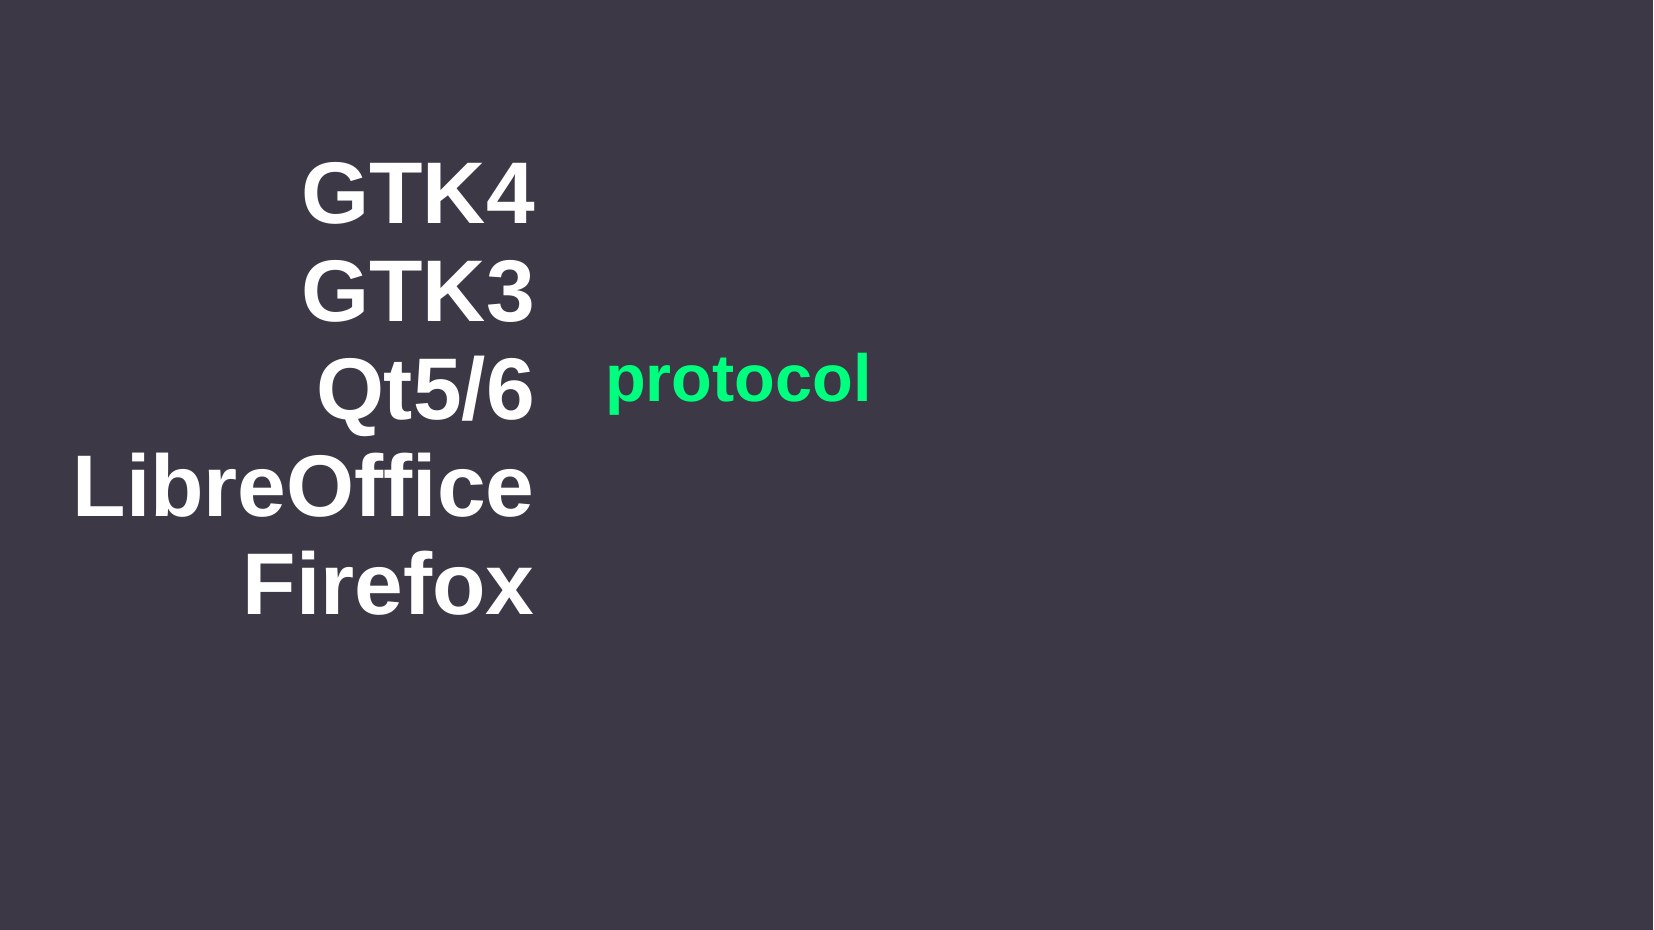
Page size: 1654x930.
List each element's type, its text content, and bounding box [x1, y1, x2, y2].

text_box GTK4 GTK3 Qt5/6 LibreOffice Firefox [23, 137, 550, 641]
text_box protocol [590, 333, 904, 501]
